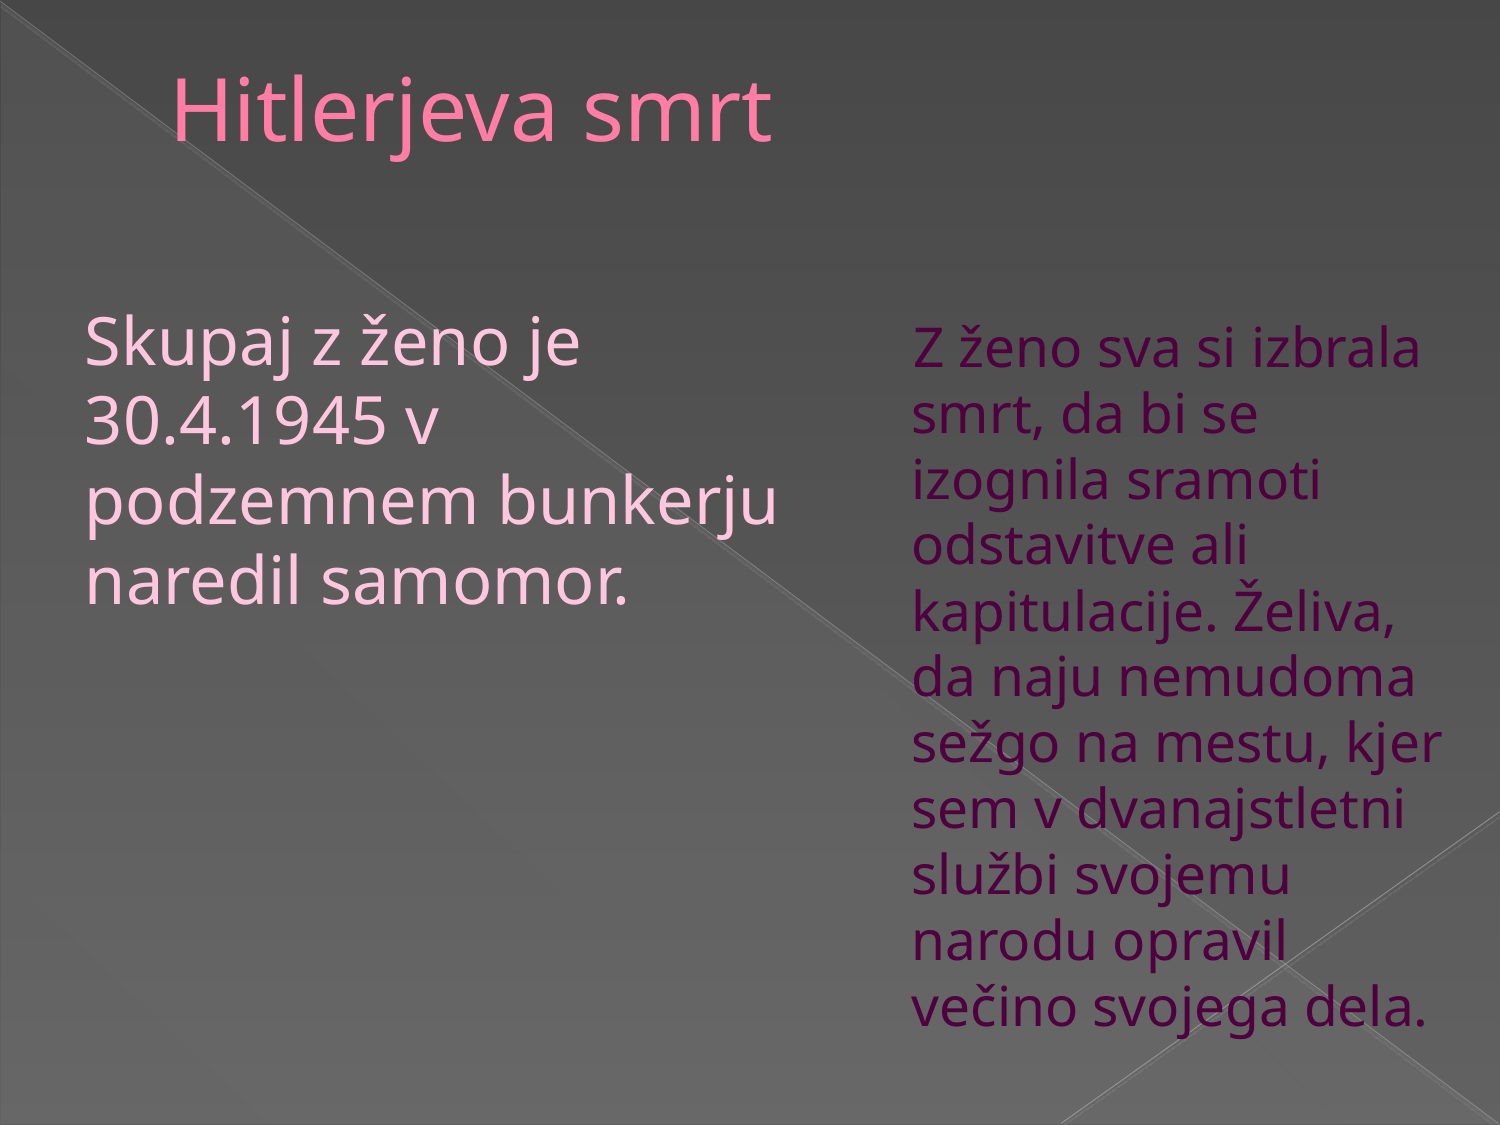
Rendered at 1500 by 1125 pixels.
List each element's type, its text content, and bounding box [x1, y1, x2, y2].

list Z ženo sva si izbrala smrt, da bi se izognila sramoti odstavitve ali kapitulacije. Želiva, da naju nemudoma sežgo na mestu, kjer sem v dvanajstletni službi svojemu narodu opravil večino svojega dela. [832, 304, 1461, 1050]
title Hitlerjeva smrt [75, 43, 1425, 274]
text_box Skupaj z ženo je 30.4.1945 v podzemnem bunkerju naredil samomor. [70, 210, 832, 1125]
